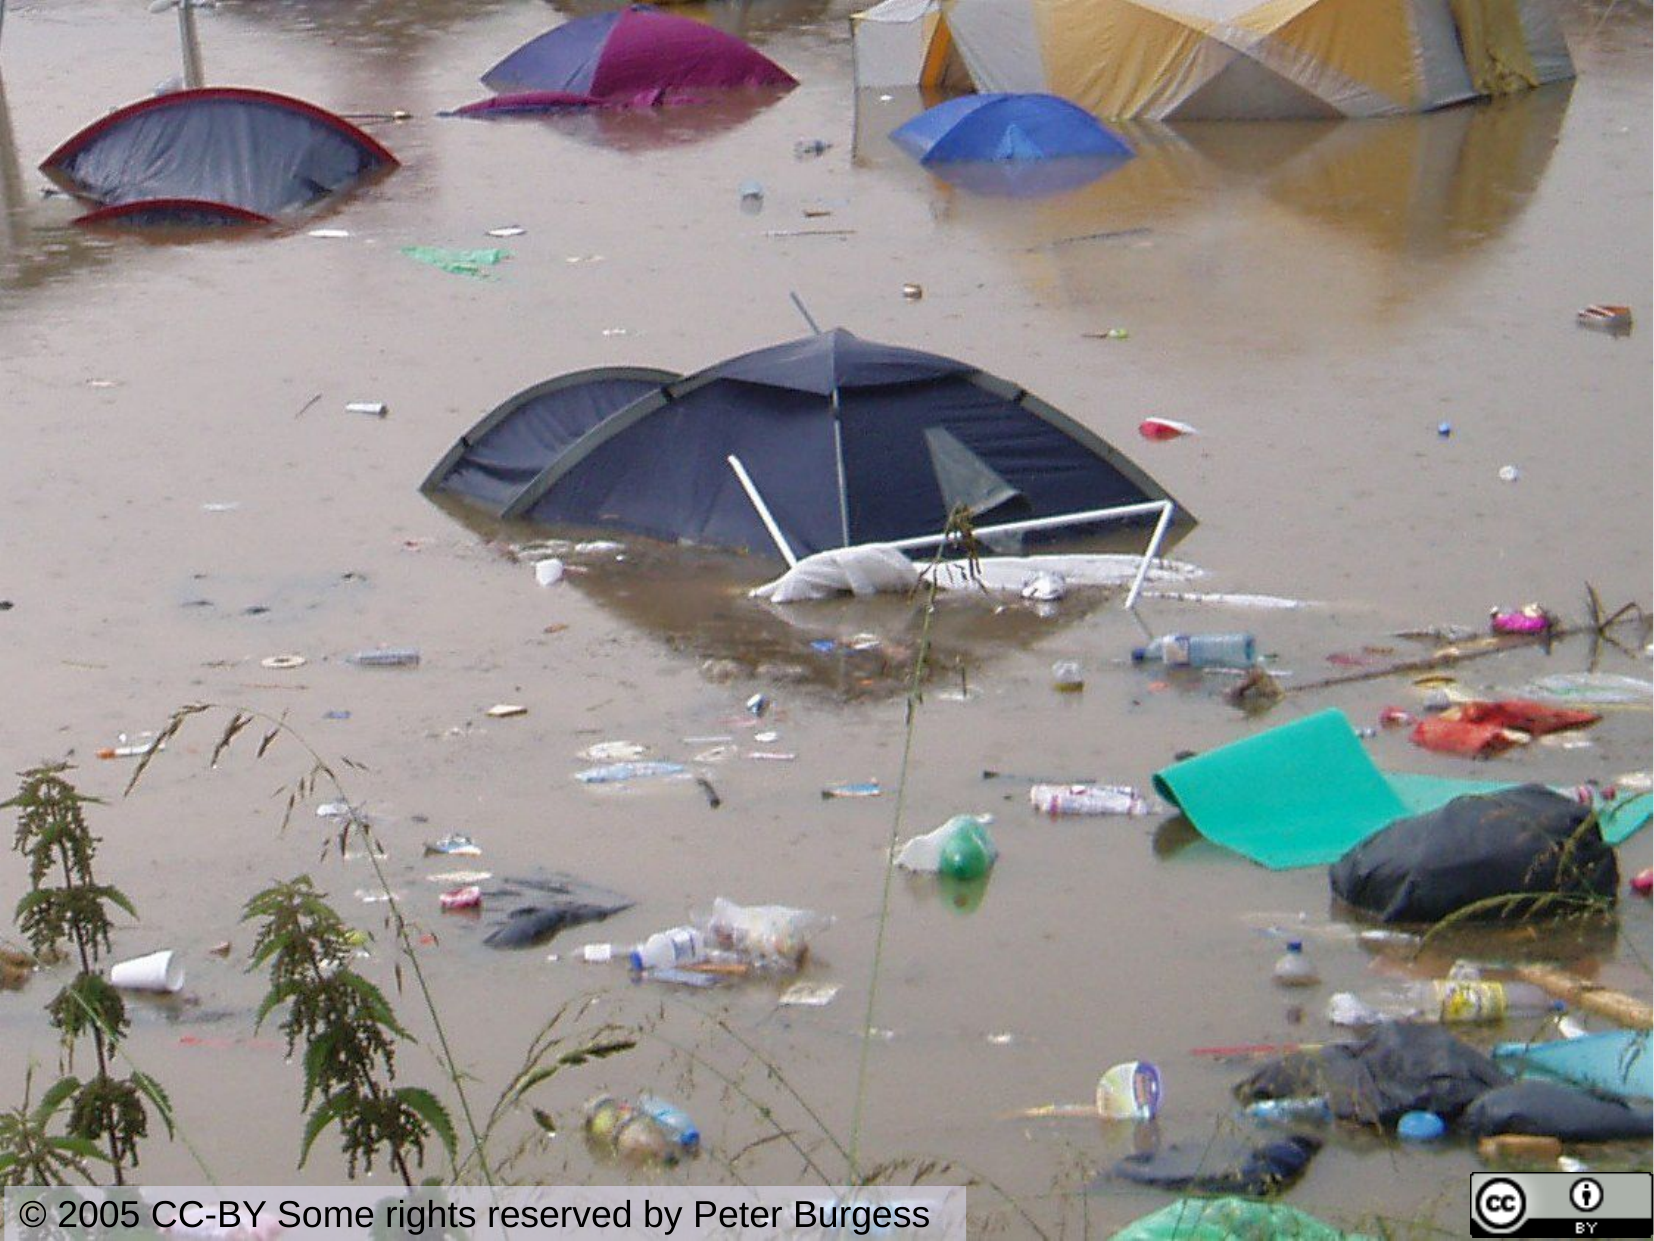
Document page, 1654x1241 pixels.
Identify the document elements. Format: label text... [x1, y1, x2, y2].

picture [0, 0, 1654, 1241]
text_box © 2005 CC-BY Some rights reserved by Peter Burgess [4, 1186, 967, 1241]
